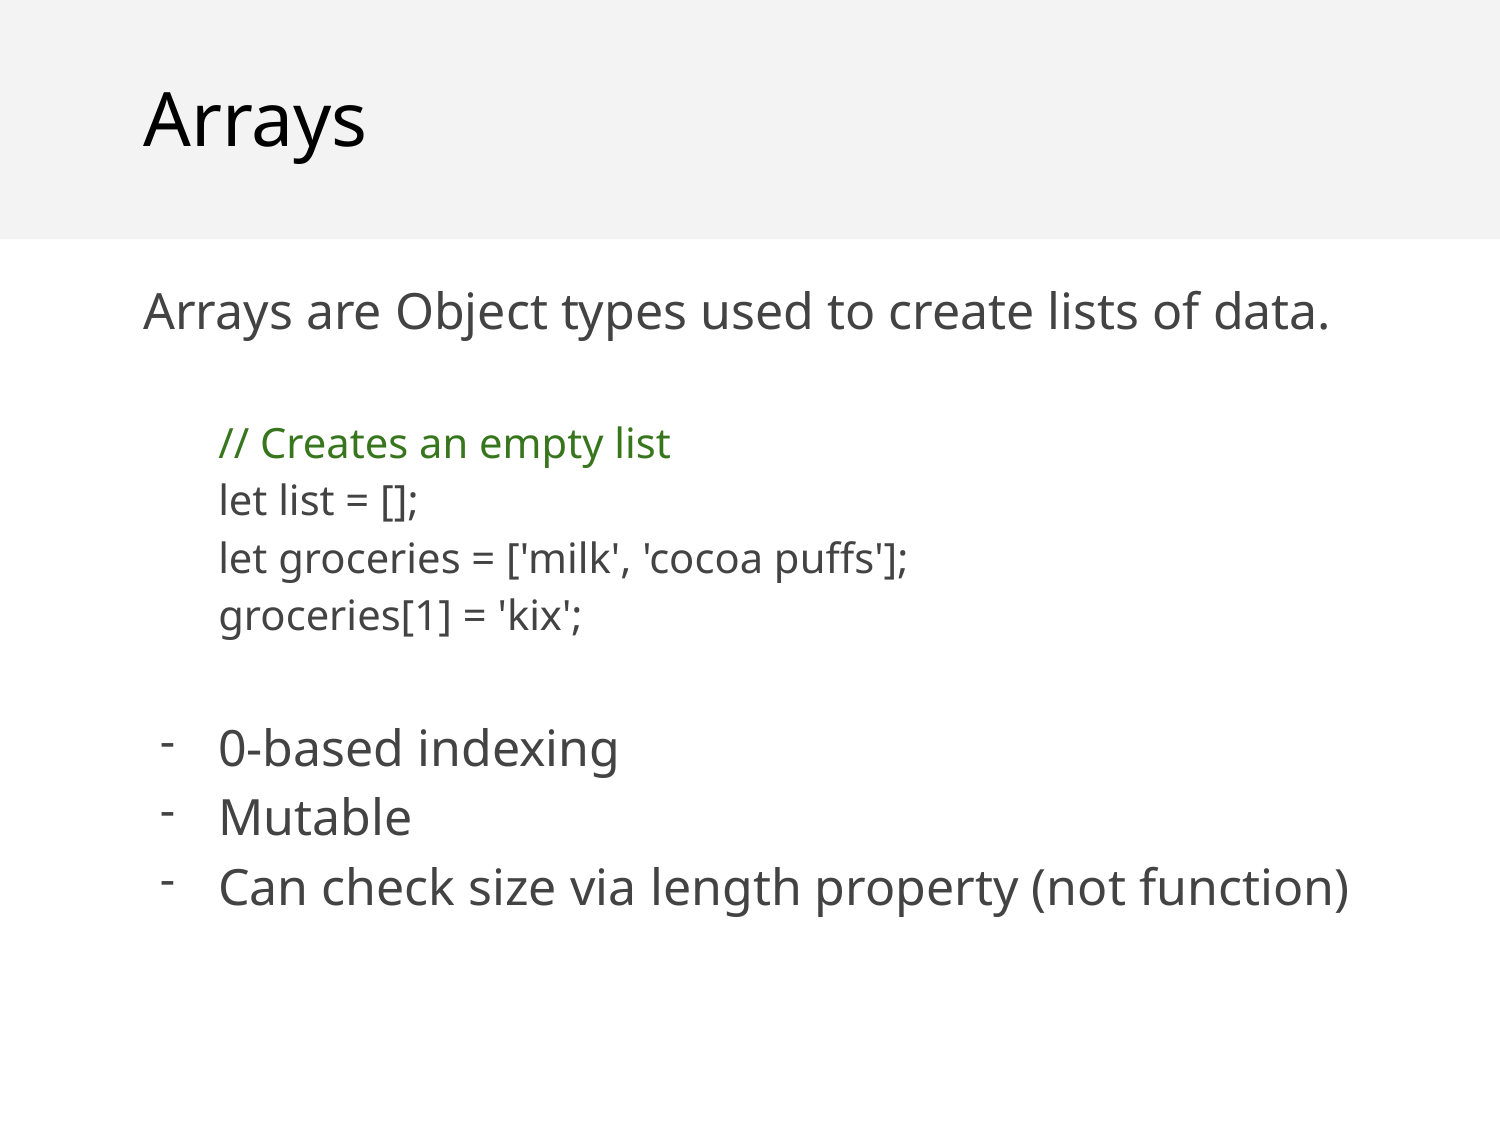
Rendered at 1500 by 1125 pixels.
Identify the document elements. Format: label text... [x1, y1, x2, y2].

title Arrays [128, 56, 1372, 183]
list Arrays are Object types used to create lists of data. // Creates an empty list let list = []; let groceries = ['milk', 'cocoa puffs']; groceries[1] = 'kix'; 0-based indexing Mutable Can check size via length property (not function) [128, 255, 1372, 1004]
